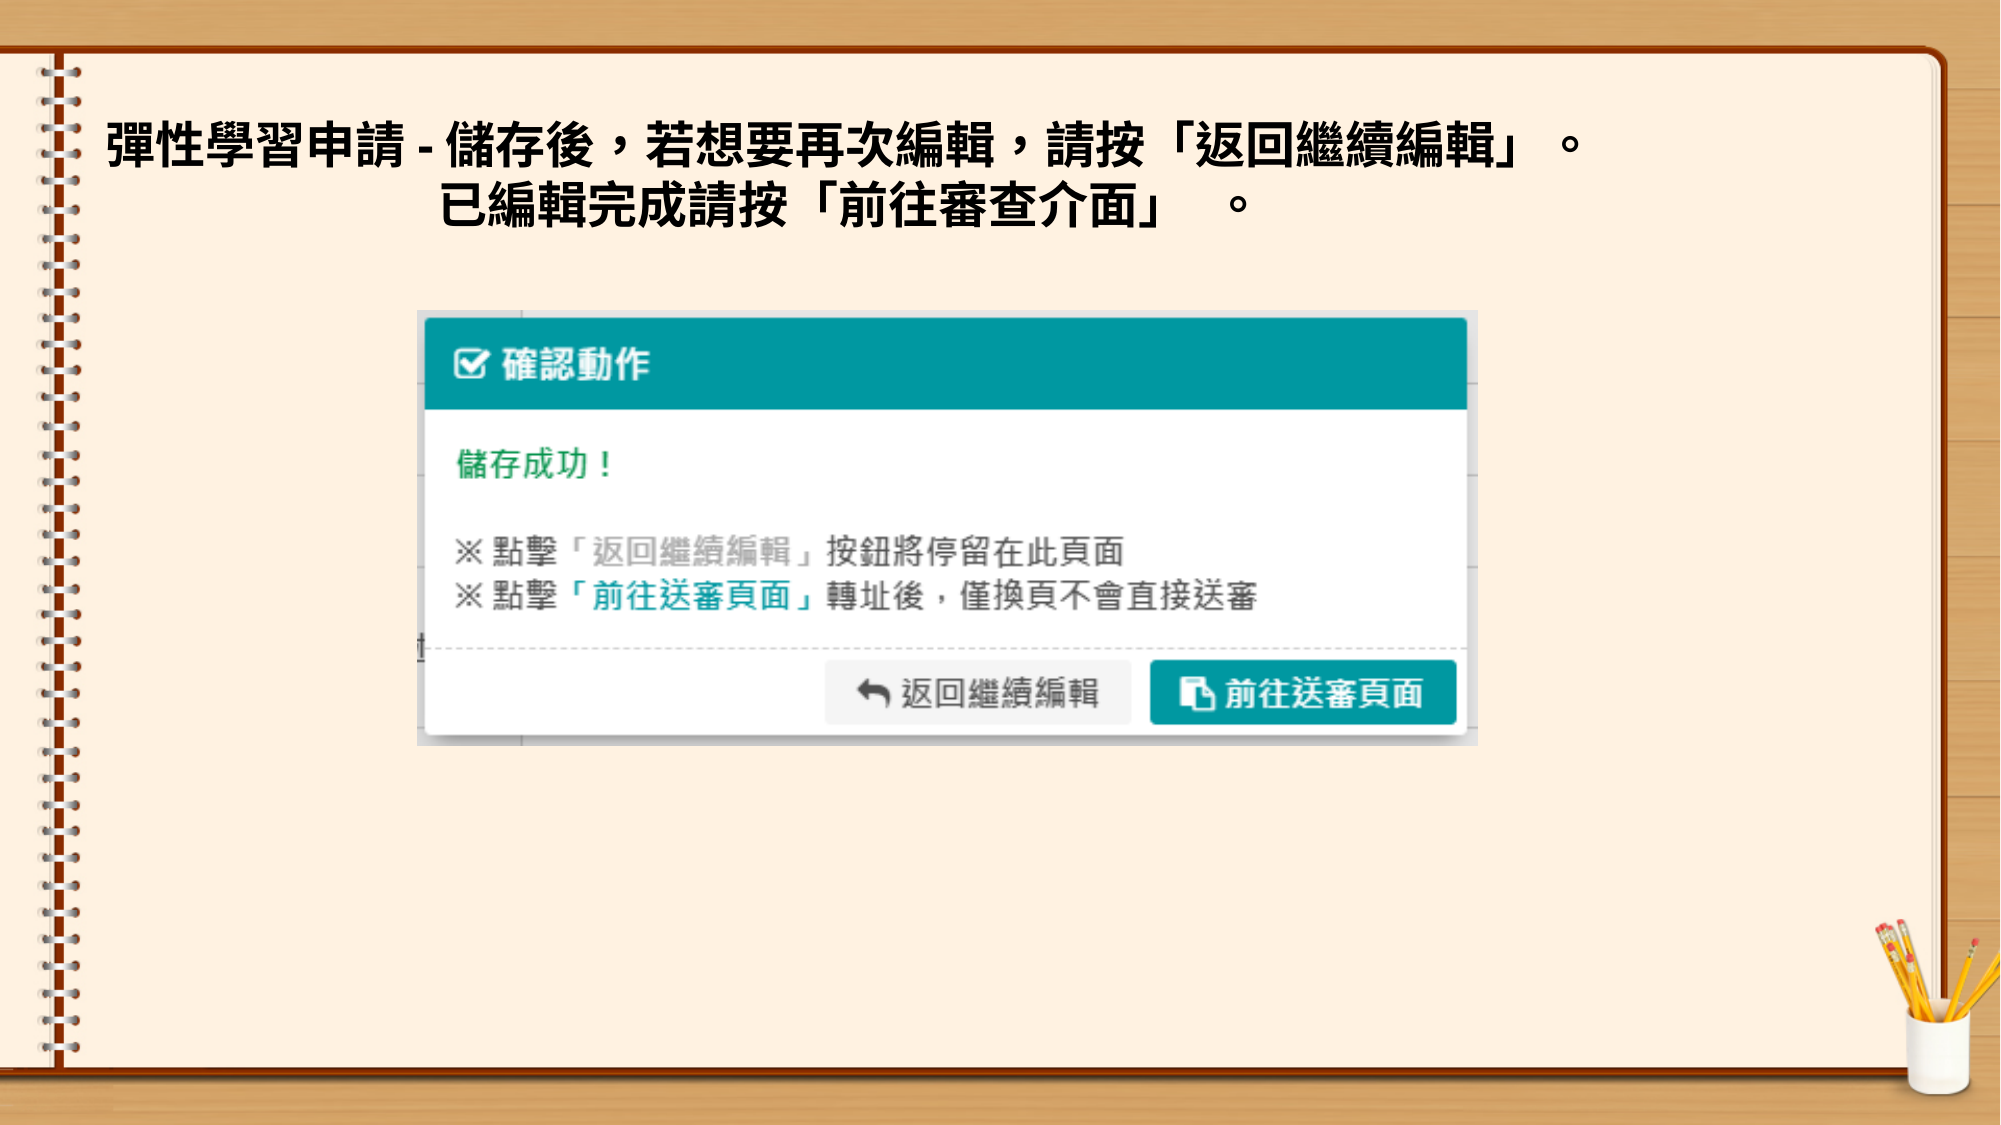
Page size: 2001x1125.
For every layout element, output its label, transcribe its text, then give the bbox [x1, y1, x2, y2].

text_box 彈性學習申請-儲存後，若想要再次編輯，請按「返回繼續編輯」。 已編輯完成請按「前往審查介面」 。 [70, 105, 1630, 241]
picture [0, 0, 2001, 1125]
